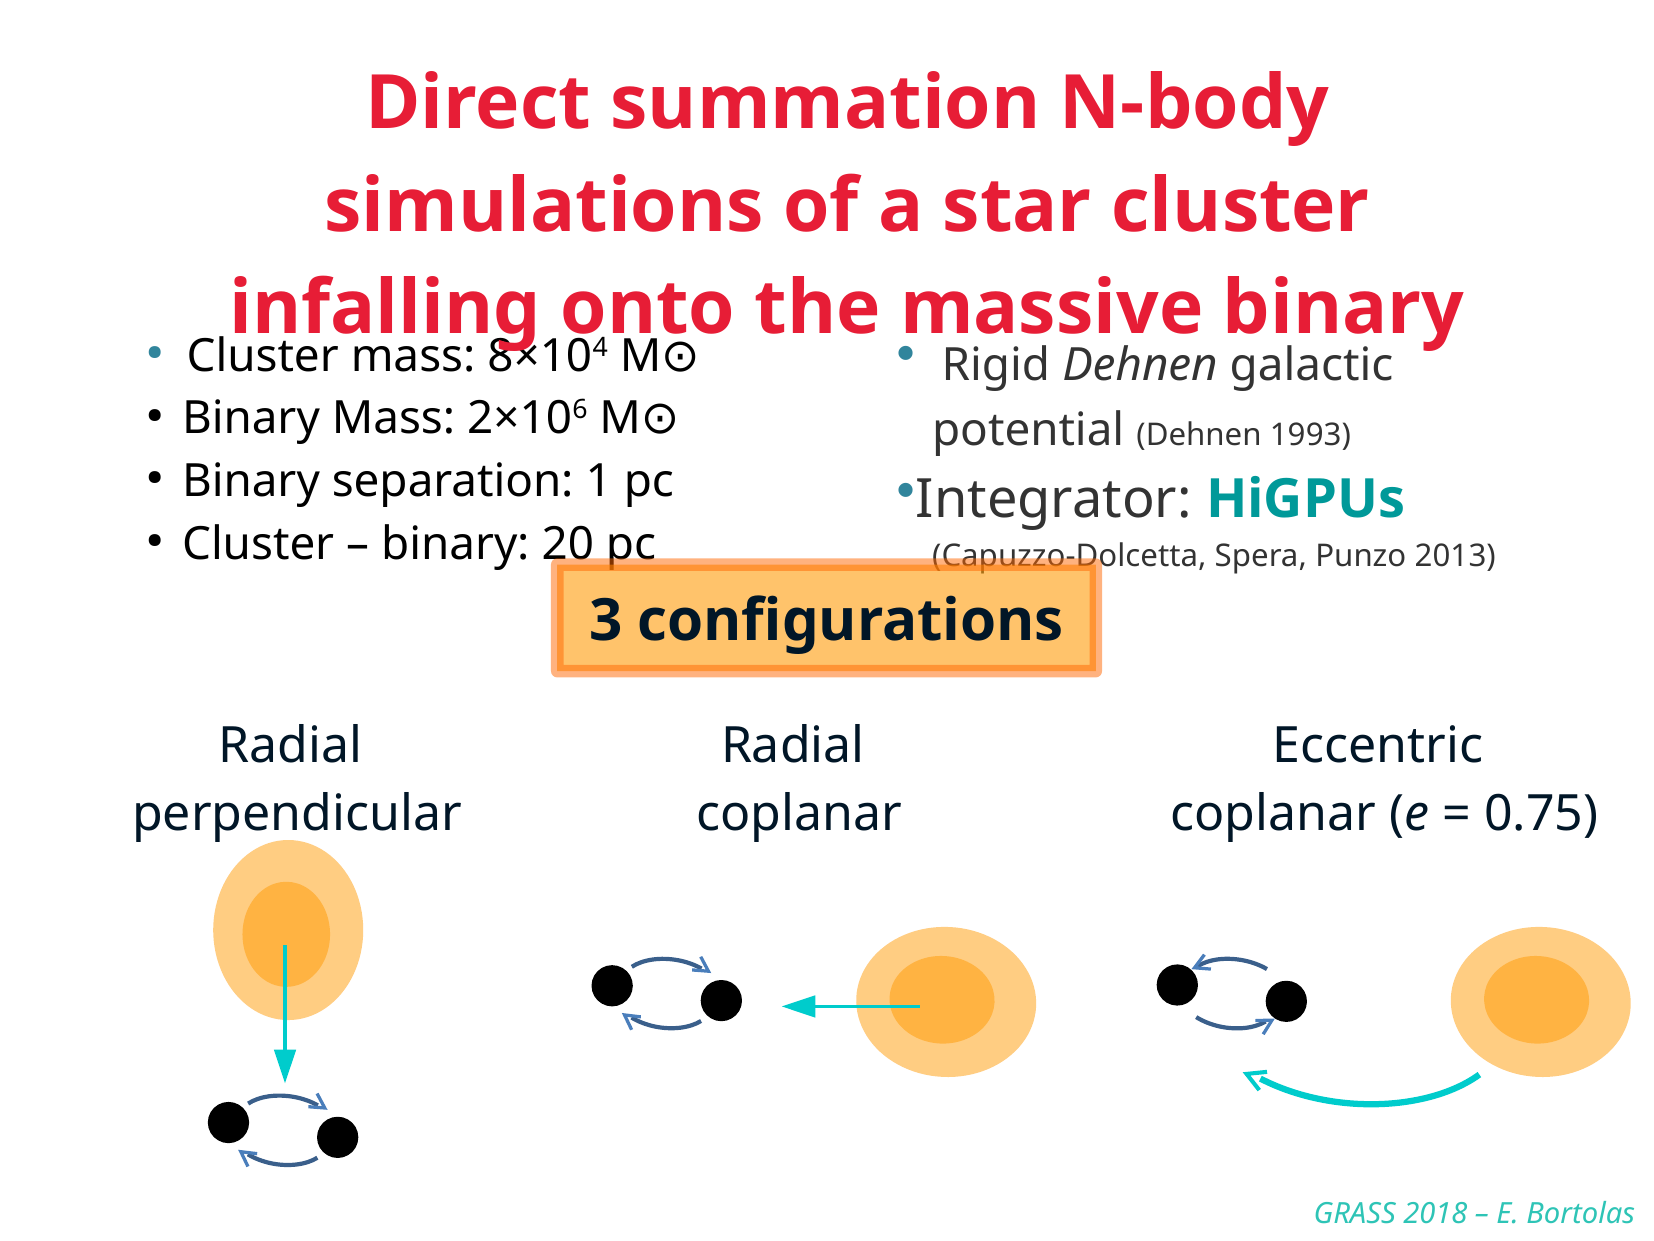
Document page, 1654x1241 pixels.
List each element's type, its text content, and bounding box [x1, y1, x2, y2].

text_box Eccentric coplanar (e = 0.75) [990, 701, 1653, 1077]
text_box [319, 1118, 357, 1156]
text_box Rigid Dehnen galactic potential (Dehnen 1993) Integrator: HiGPUs (Capuzzo-Dolcetta, Spera, Punzo 2013) [881, 315, 1557, 616]
text_box 3 configurations [557, 564, 1096, 664]
text_box Direct summation N-body simulations of a star cluster infalling onto the massive binary [150, 34, 1546, 316]
text_box Radial perpendicular [0, 701, 405, 1077]
text_box Cluster mass: 8×104 M⊙ Binary Mass: 2×106 M⊙ Binary separation: 1 pc Cluster – binary: 20 pc [131, 315, 807, 616]
text_box [209, 1104, 248, 1142]
text_box Radial coplanar [405, 701, 990, 1077]
text_box GRASS 2018 – E. Bortolas [1155, 1185, 1651, 1241]
